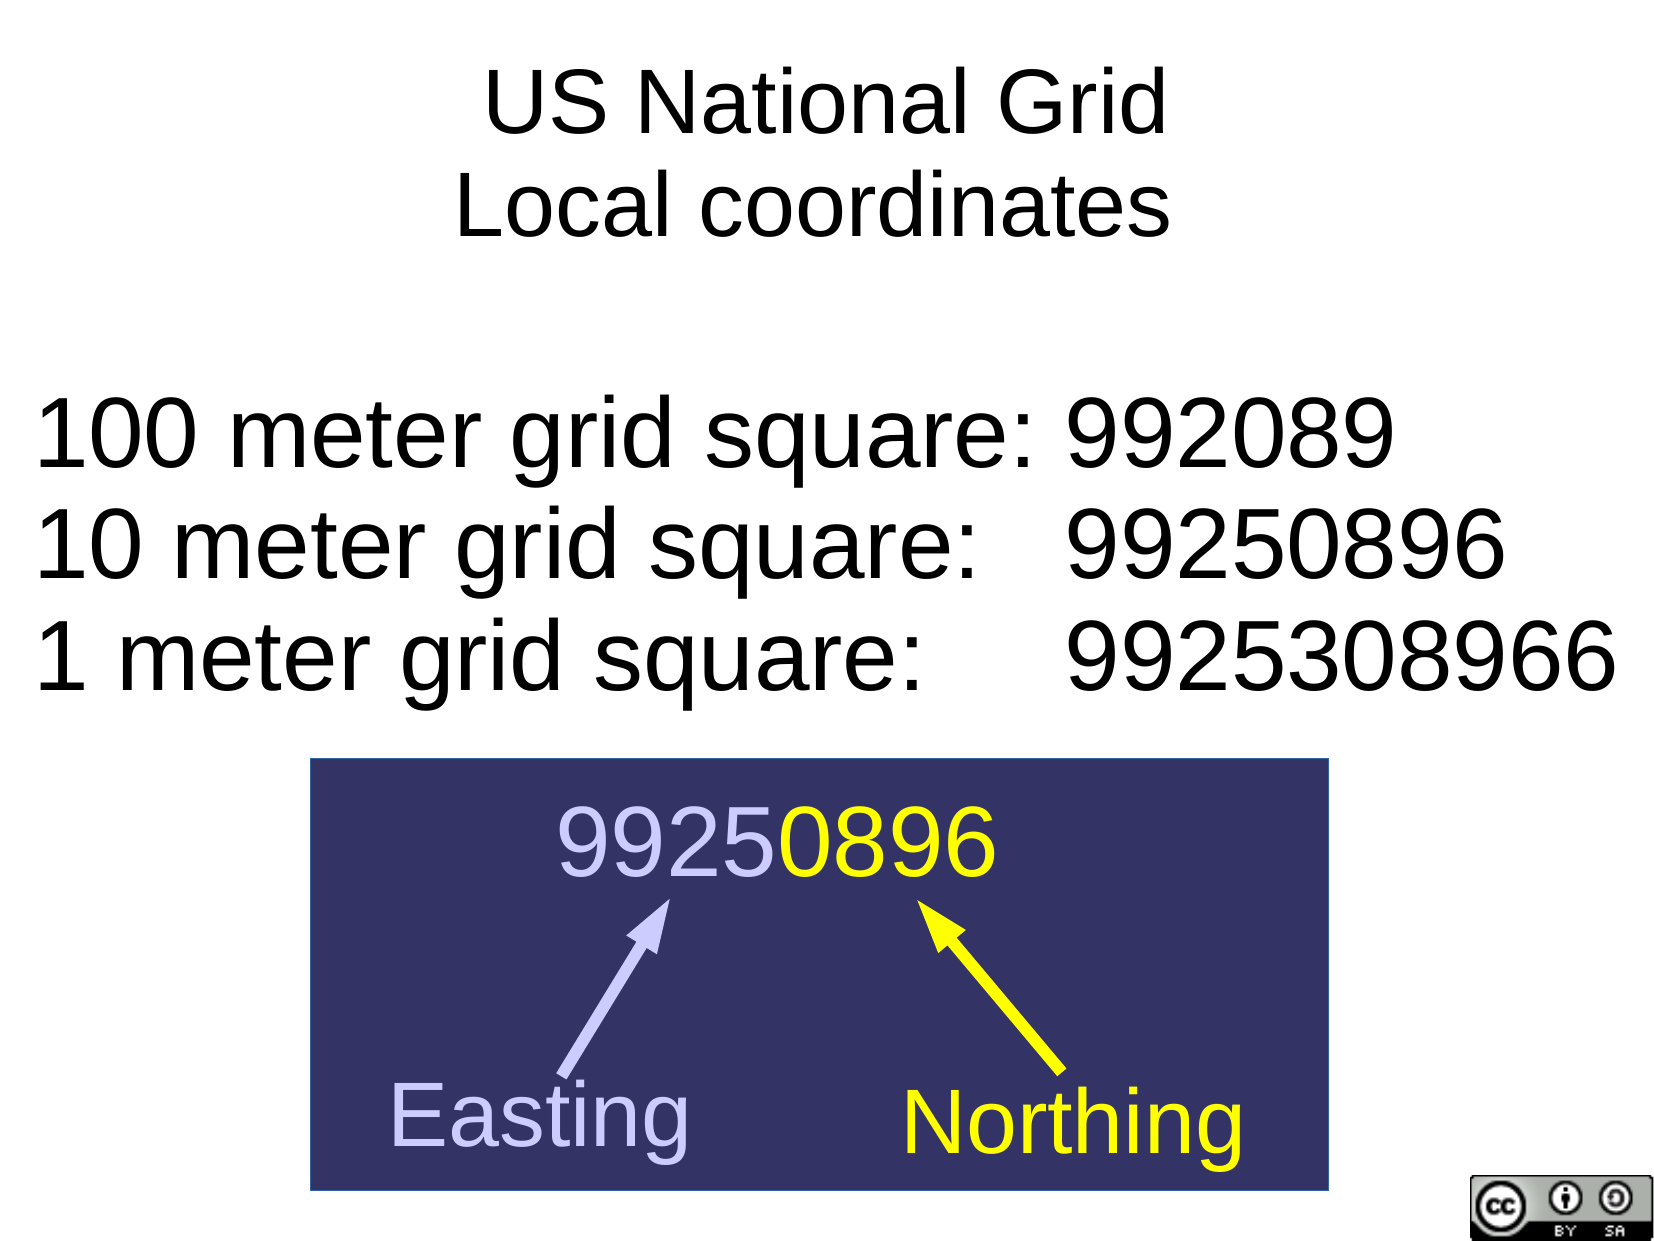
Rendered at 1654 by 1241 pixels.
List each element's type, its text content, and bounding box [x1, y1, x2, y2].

text_box [310, 758, 1329, 1191]
text_box 99250896 [540, 778, 1044, 905]
text_box Easting [372, 1056, 730, 1174]
picture [1470, 1175, 1654, 1241]
title US National Grid Local coordinates [82, 48, 1571, 258]
text_box 100 meter grid square: 992089 10 meter grid square: 99250896 1 meter grid square: 9925308966 [18, 369, 1645, 720]
text_box Northing [885, 1062, 1286, 1181]
